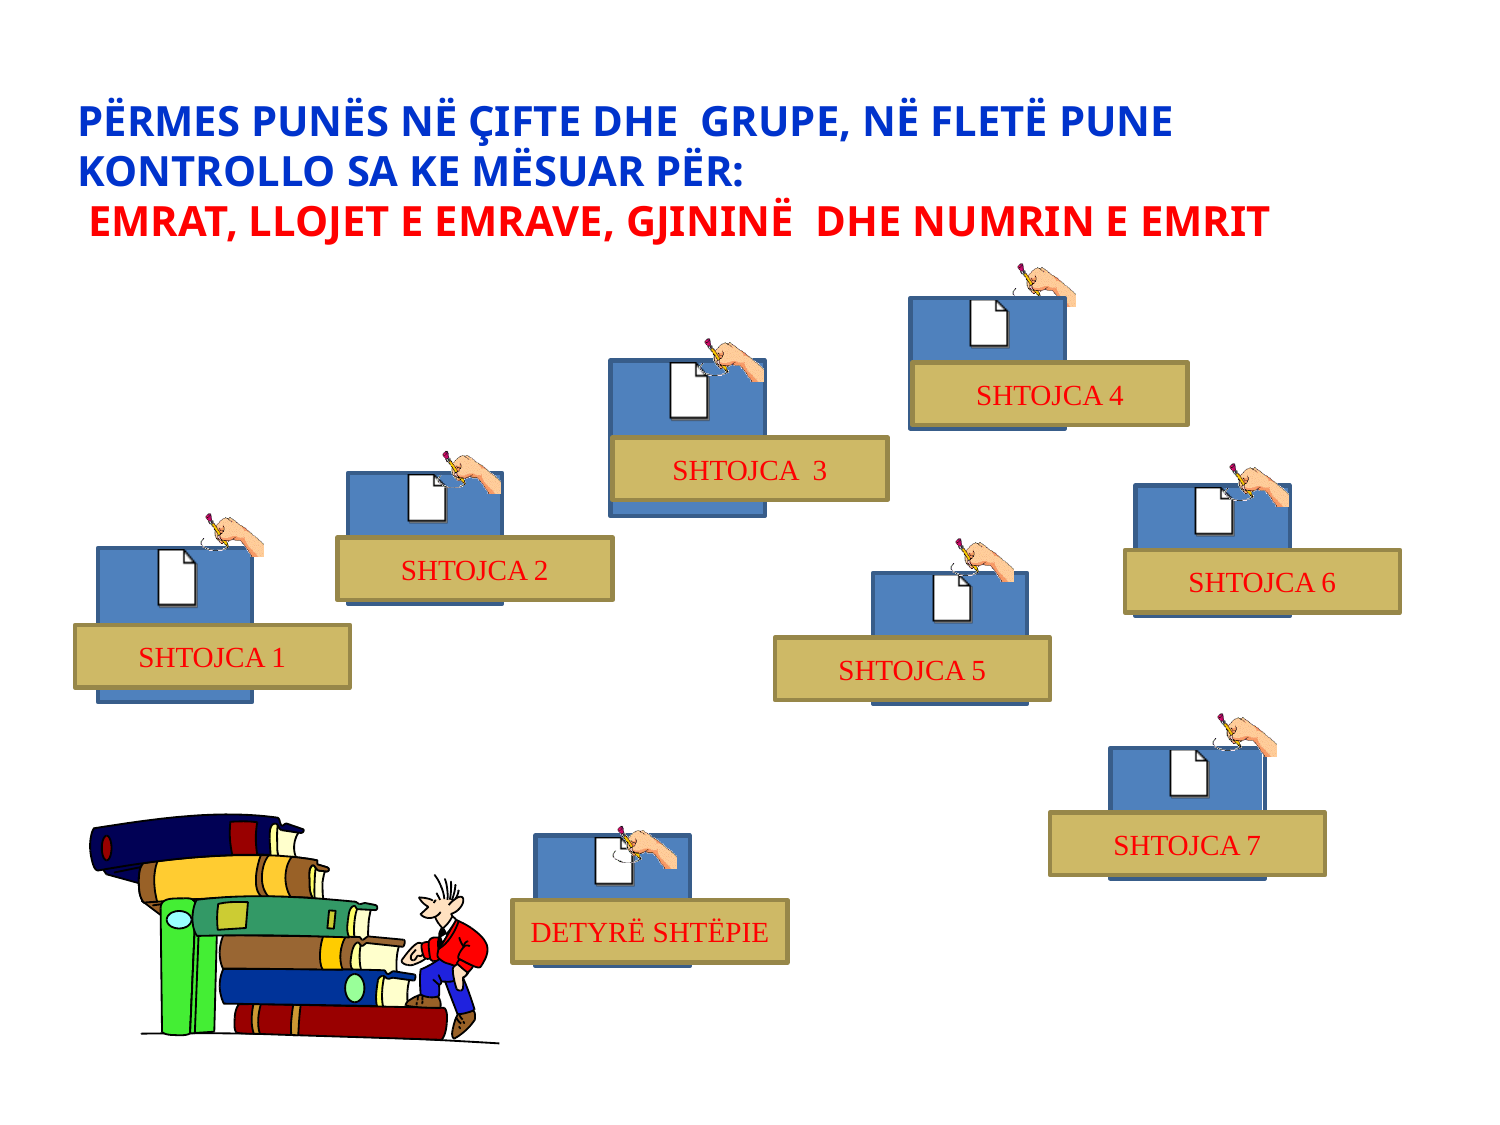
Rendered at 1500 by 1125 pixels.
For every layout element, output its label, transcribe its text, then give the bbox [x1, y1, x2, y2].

picture [1012, 249, 1076, 307]
picture [437, 437, 501, 494]
chart [99, 549, 250, 625]
picture [200, 499, 264, 557]
picture [1212, 699, 1277, 757]
chart [875, 575, 1026, 638]
text_box SHTOJCA 7 [1050, 812, 1325, 875]
picture [1224, 449, 1289, 507]
picture [87, 812, 502, 1046]
text_box DETYRË SHTËPIE [512, 900, 788, 963]
text_box SHTOJCA 1 [75, 625, 350, 688]
chart [99, 688, 250, 700]
chart [1137, 487, 1288, 550]
text_box SHTOJCA 6 [1125, 550, 1400, 613]
chart [537, 837, 688, 900]
text_box SHTOJCA 4 [912, 362, 1188, 425]
chart [612, 362, 763, 437]
picture [612, 812, 677, 869]
picture [950, 524, 1014, 582]
chart [1112, 750, 1263, 812]
text_box SHTOJCA 3 [612, 437, 888, 500]
text_box PËRMES PUNËS NË ÇIFTE DHE GRUPE, NË FLETË PUNE KONTROLLO SA KE MËSUAR PËR: EMRAT, LLOJET E EMRAVE, GJININË DHE NUMRIN E EMRIT [62, 87, 1386, 255]
text_box SHTOJCA 2 [337, 538, 613, 600]
text_box SHTOJCA 5 [775, 638, 1050, 700]
chart [612, 500, 763, 515]
picture [699, 324, 764, 382]
chart [350, 474, 501, 538]
chart [912, 299, 1063, 362]
